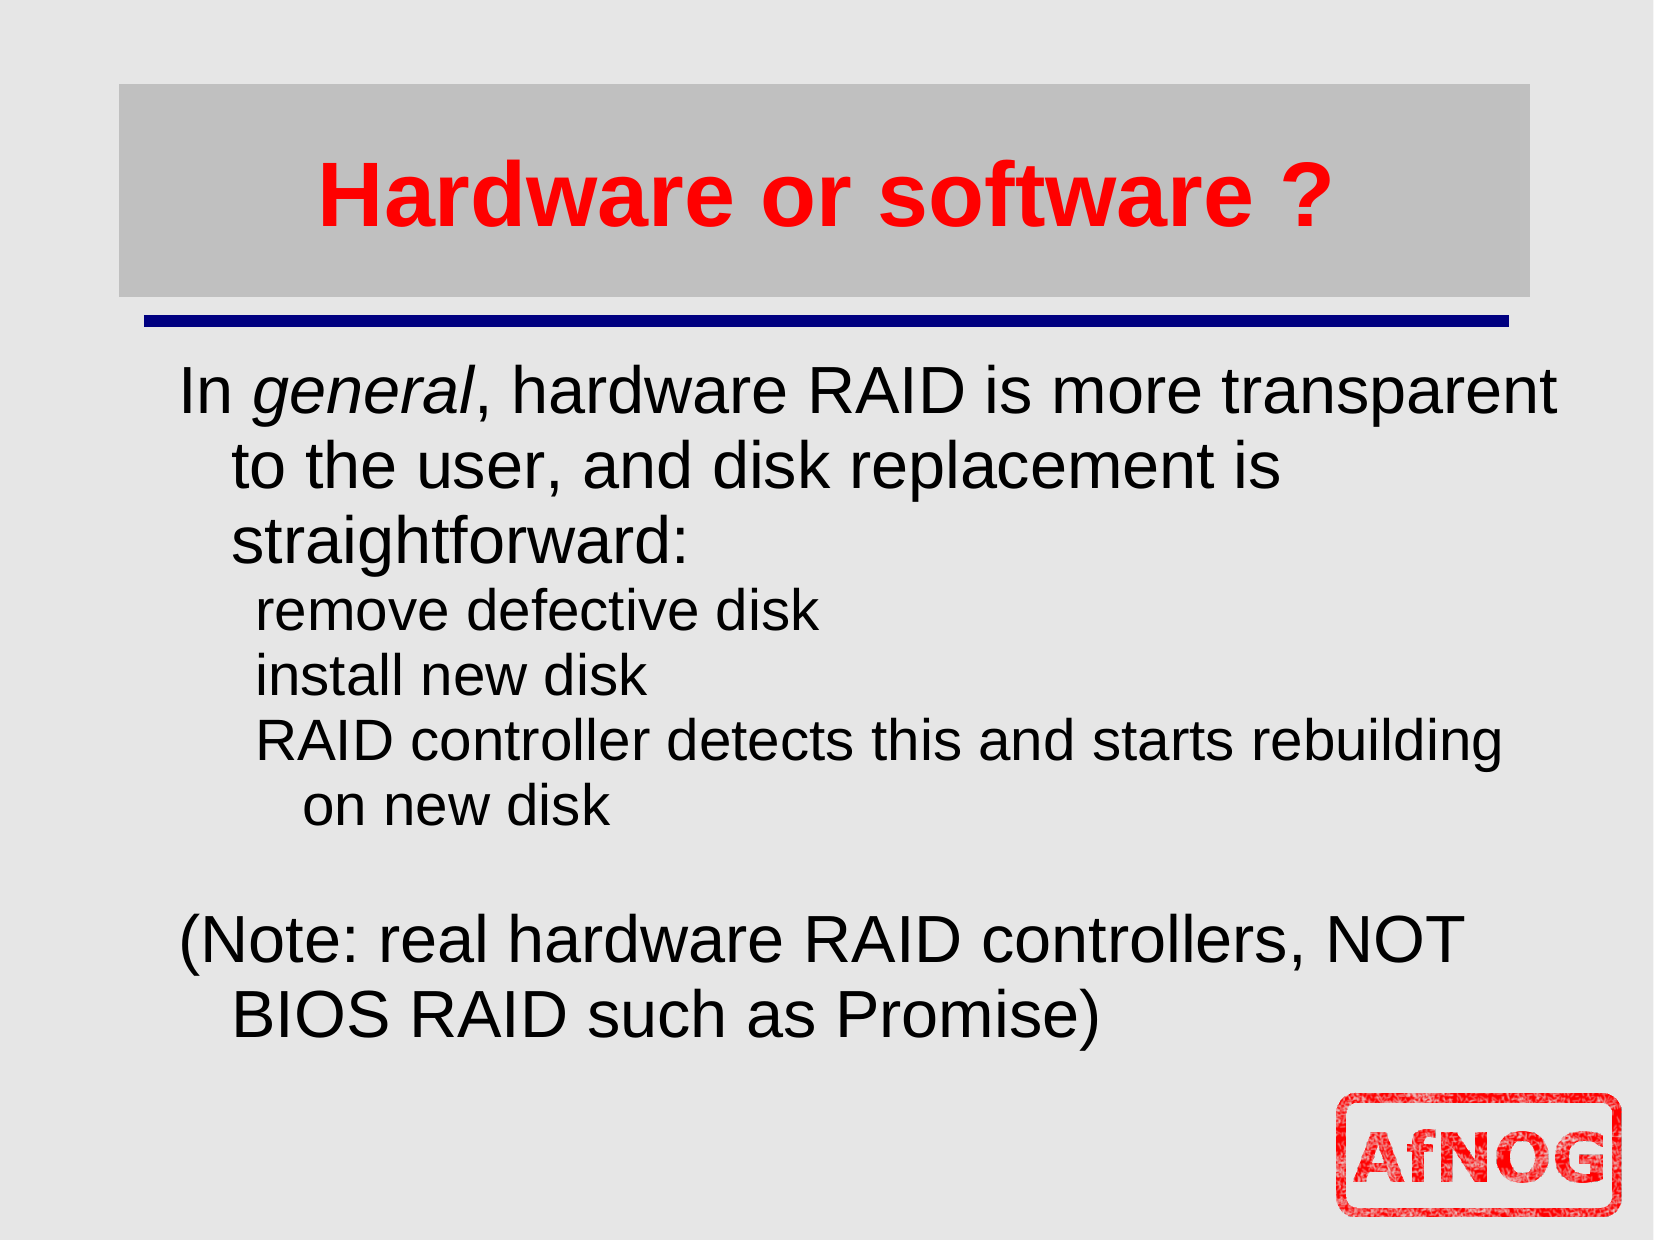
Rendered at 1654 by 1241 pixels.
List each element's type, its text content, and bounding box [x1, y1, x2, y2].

list In general, hardware RAID is more transparent to the user, and disk replacement is straightforward: remove defective disk install new disk RAID controller detects this and starts rebuilding on new disk (Note: real hardware RAID controllers, NOT BIOS RAID such as Promise) [160, 353, 1573, 1135]
title Hardware or software ? [121, 91, 1534, 299]
picture [1336, 1092, 1622, 1217]
